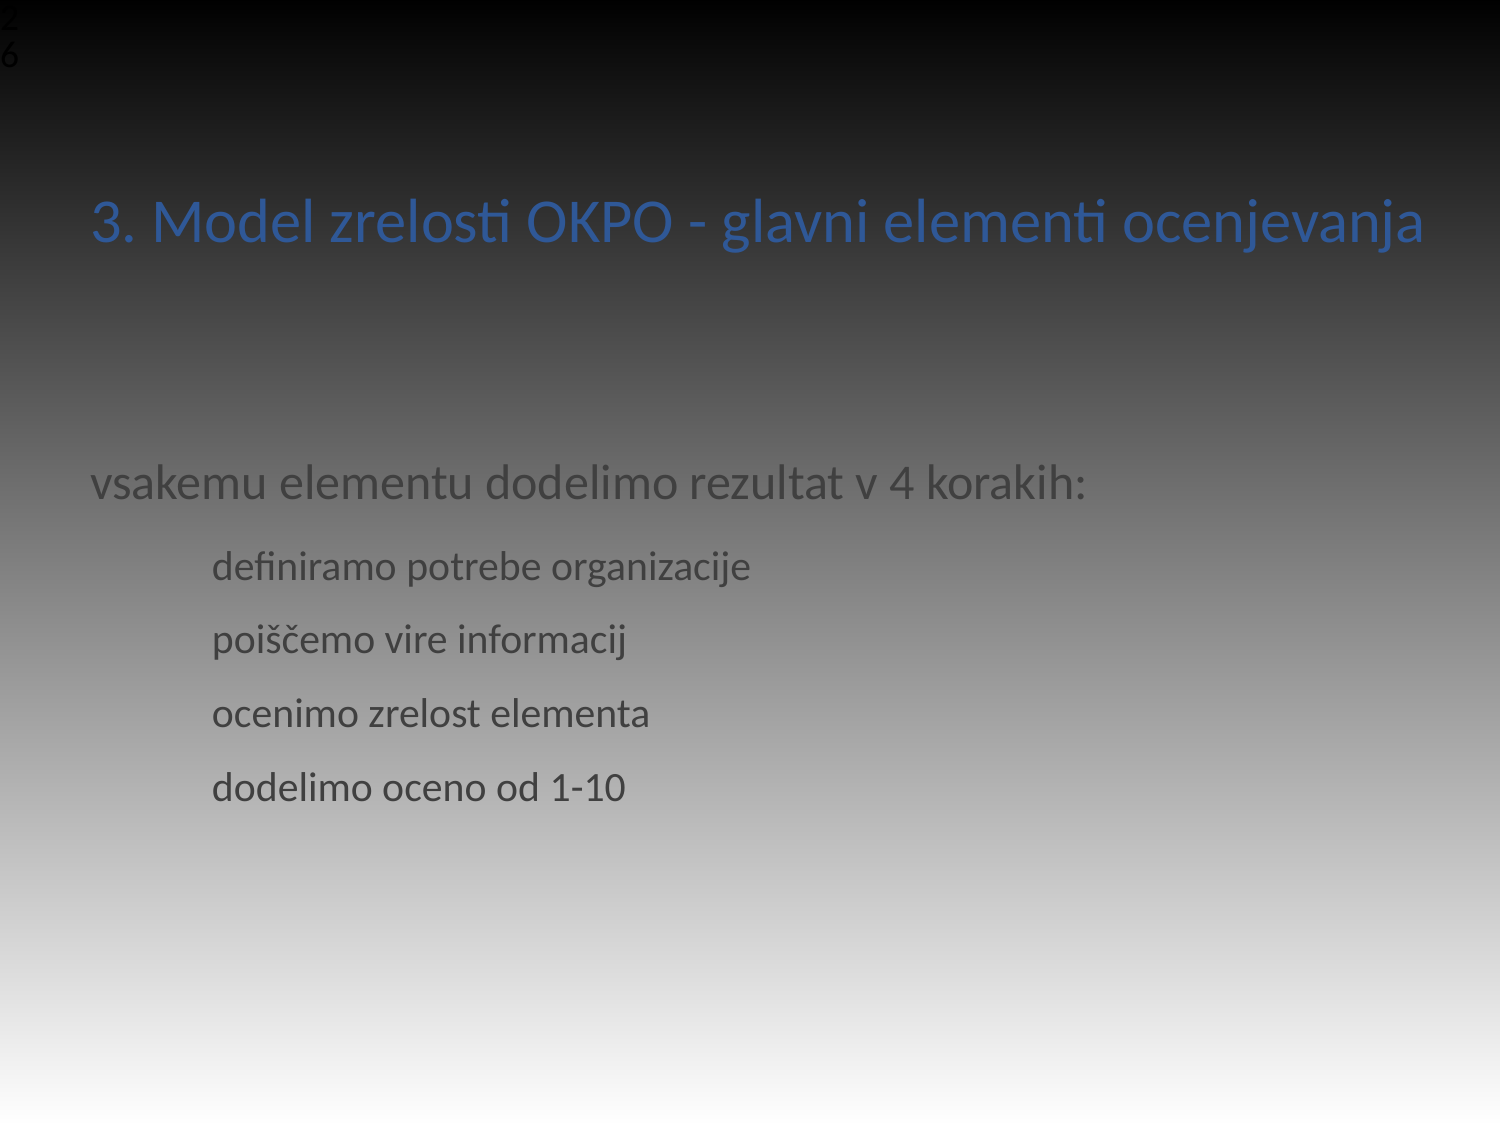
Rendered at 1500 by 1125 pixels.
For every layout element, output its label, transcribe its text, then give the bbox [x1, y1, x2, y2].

title 3. Model zrelosti OKPO - glavni elementi ocenjevanja [75, 0, 1483, 263]
list vsakemu elementu dodelimo rezultat v 4 korakih: definiramo potrebe organizacije poiščemo vire informacij ocenimo zrelost elementa dodelimo oceno od 1-10 [75, 262, 1425, 1005]
